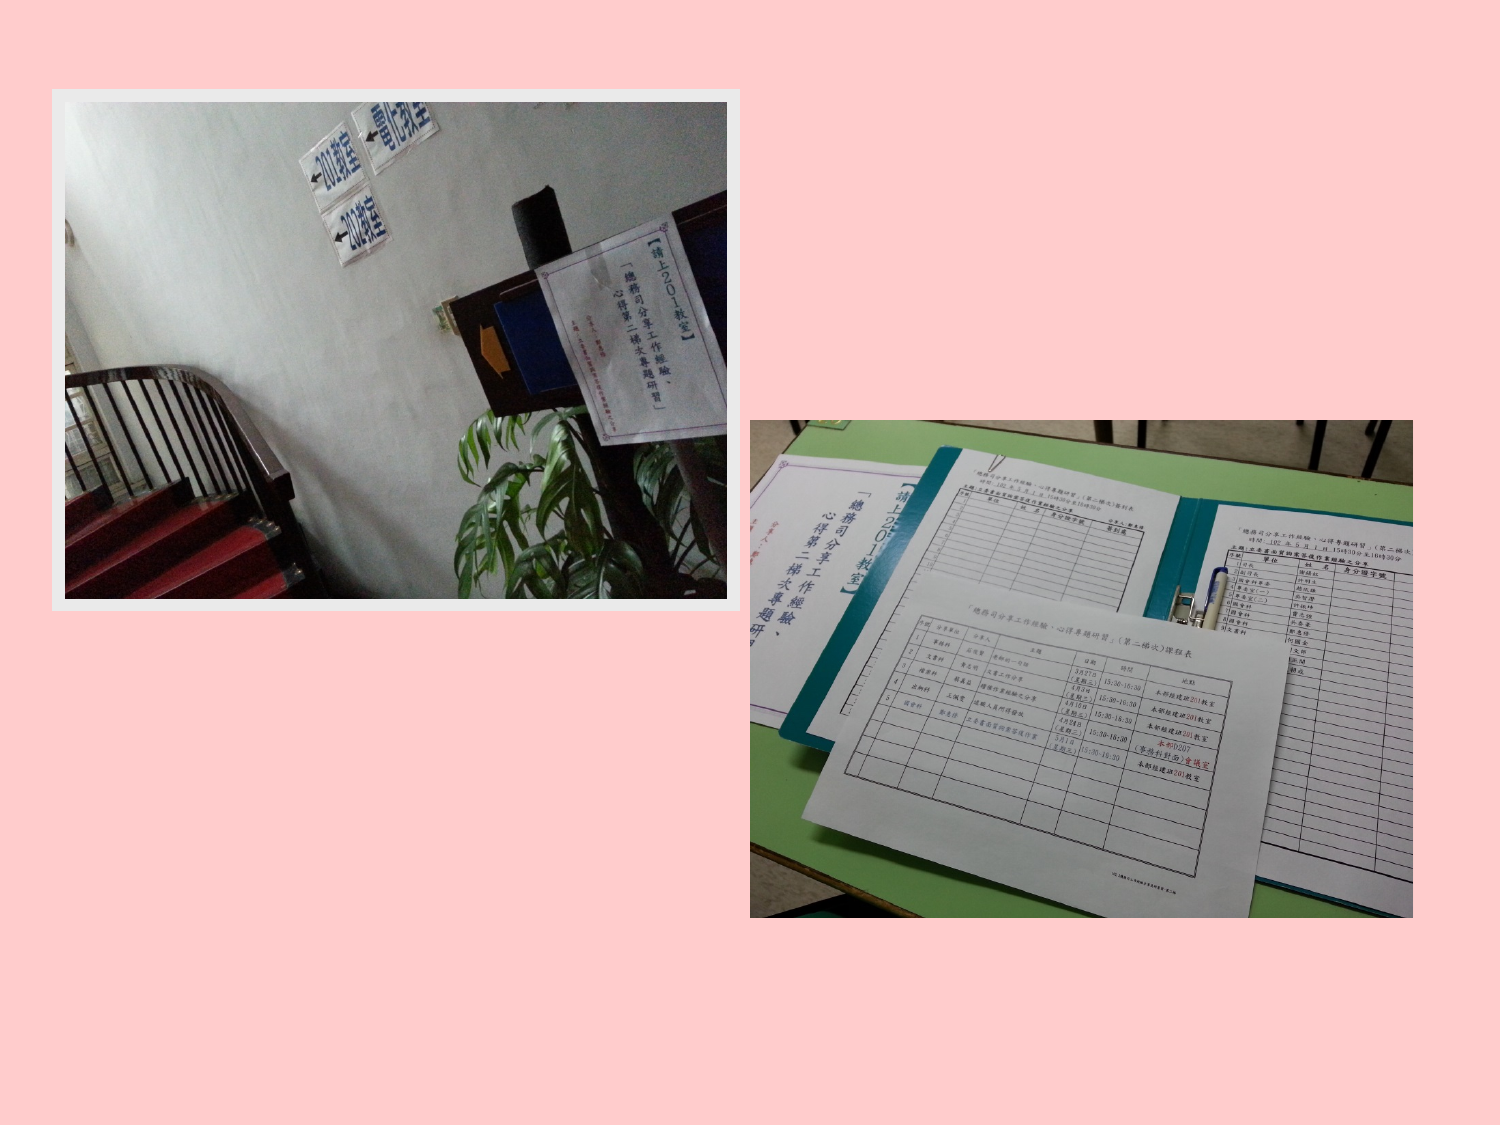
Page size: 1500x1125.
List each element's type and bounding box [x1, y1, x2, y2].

picture [64, 101, 728, 599]
picture [750, 420, 1413, 918]
